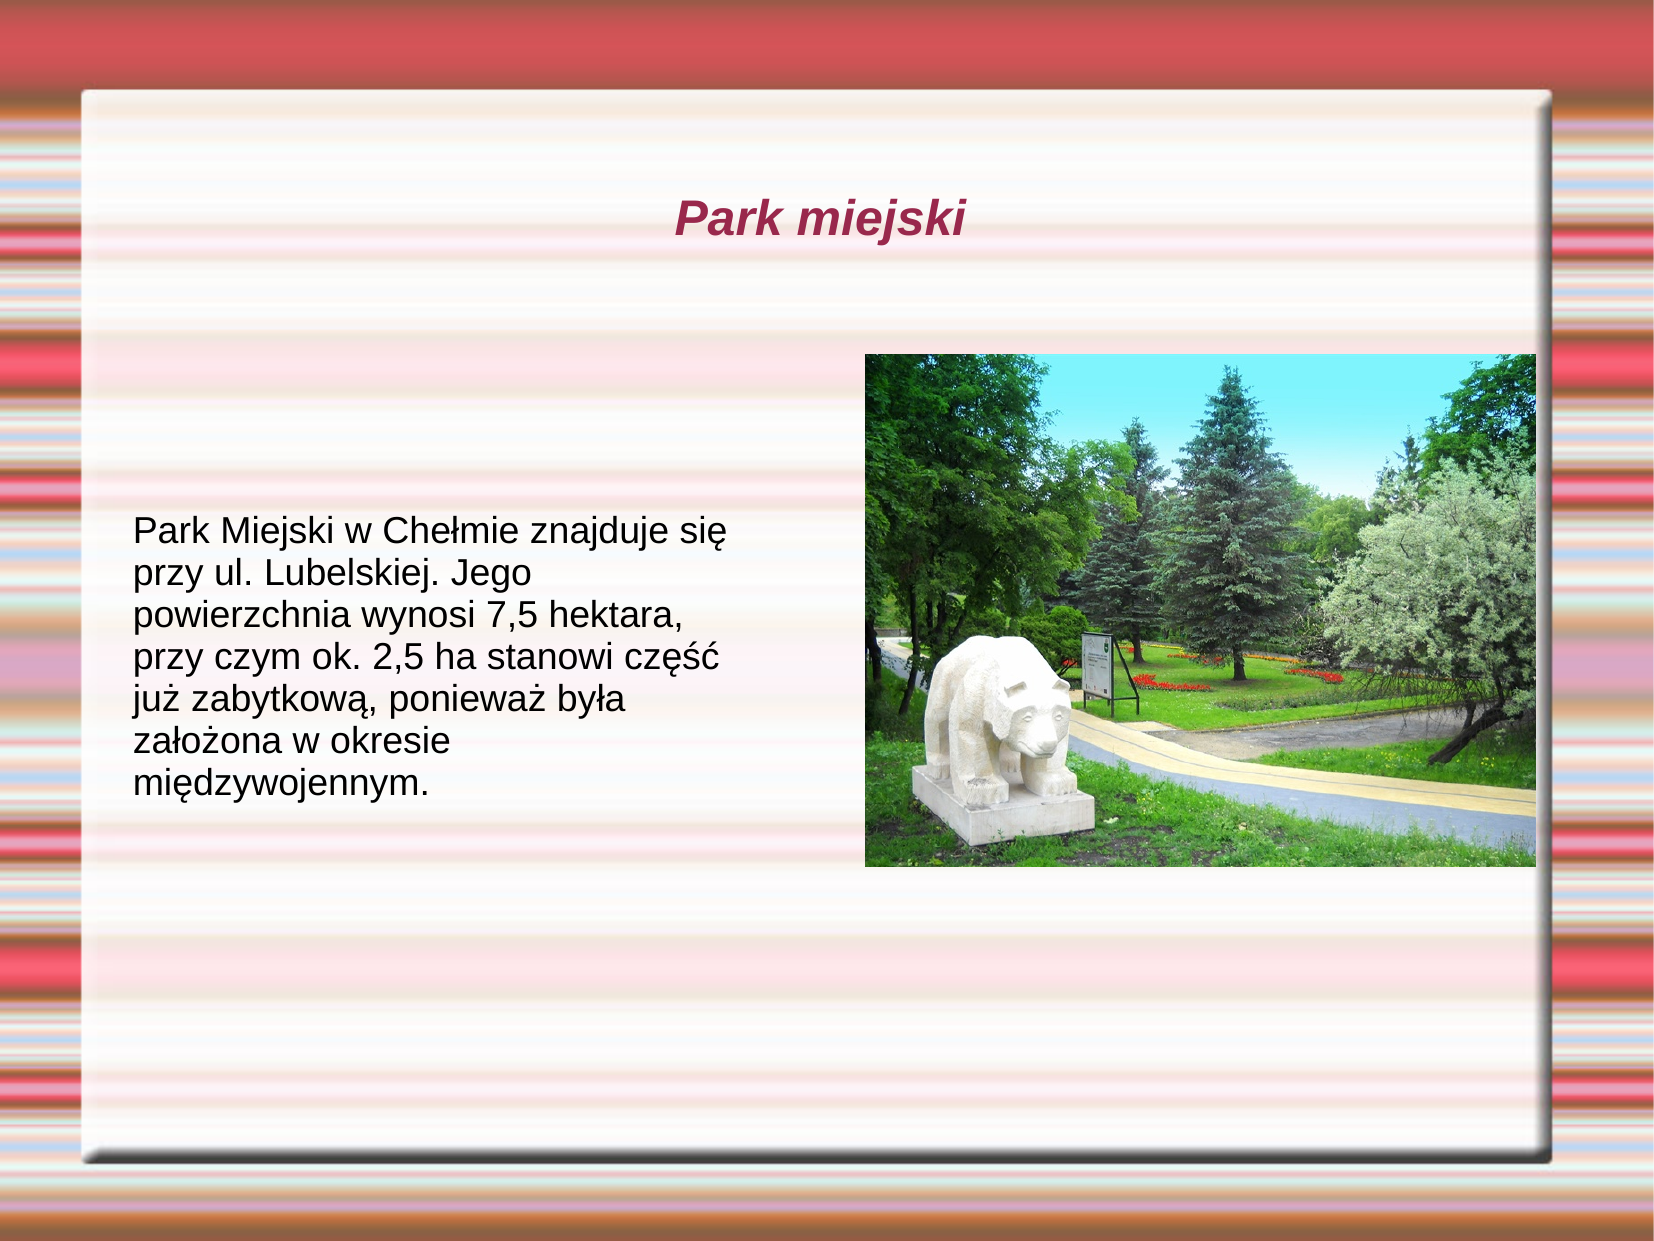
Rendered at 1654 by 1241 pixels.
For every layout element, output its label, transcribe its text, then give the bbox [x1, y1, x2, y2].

picture [0, 0, 1654, 1241]
title Park miejski [121, 114, 1534, 322]
text_box Park Miejski w Chełmie znajduje się przy ul. Lubelskiej. Jego powierzchnia wynosi 7,5 hektara, przy czym ok. 2,5 ha stanowi część już zabytkową, ponieważ była założona w okresie międzywojennym. [118, 501, 768, 812]
